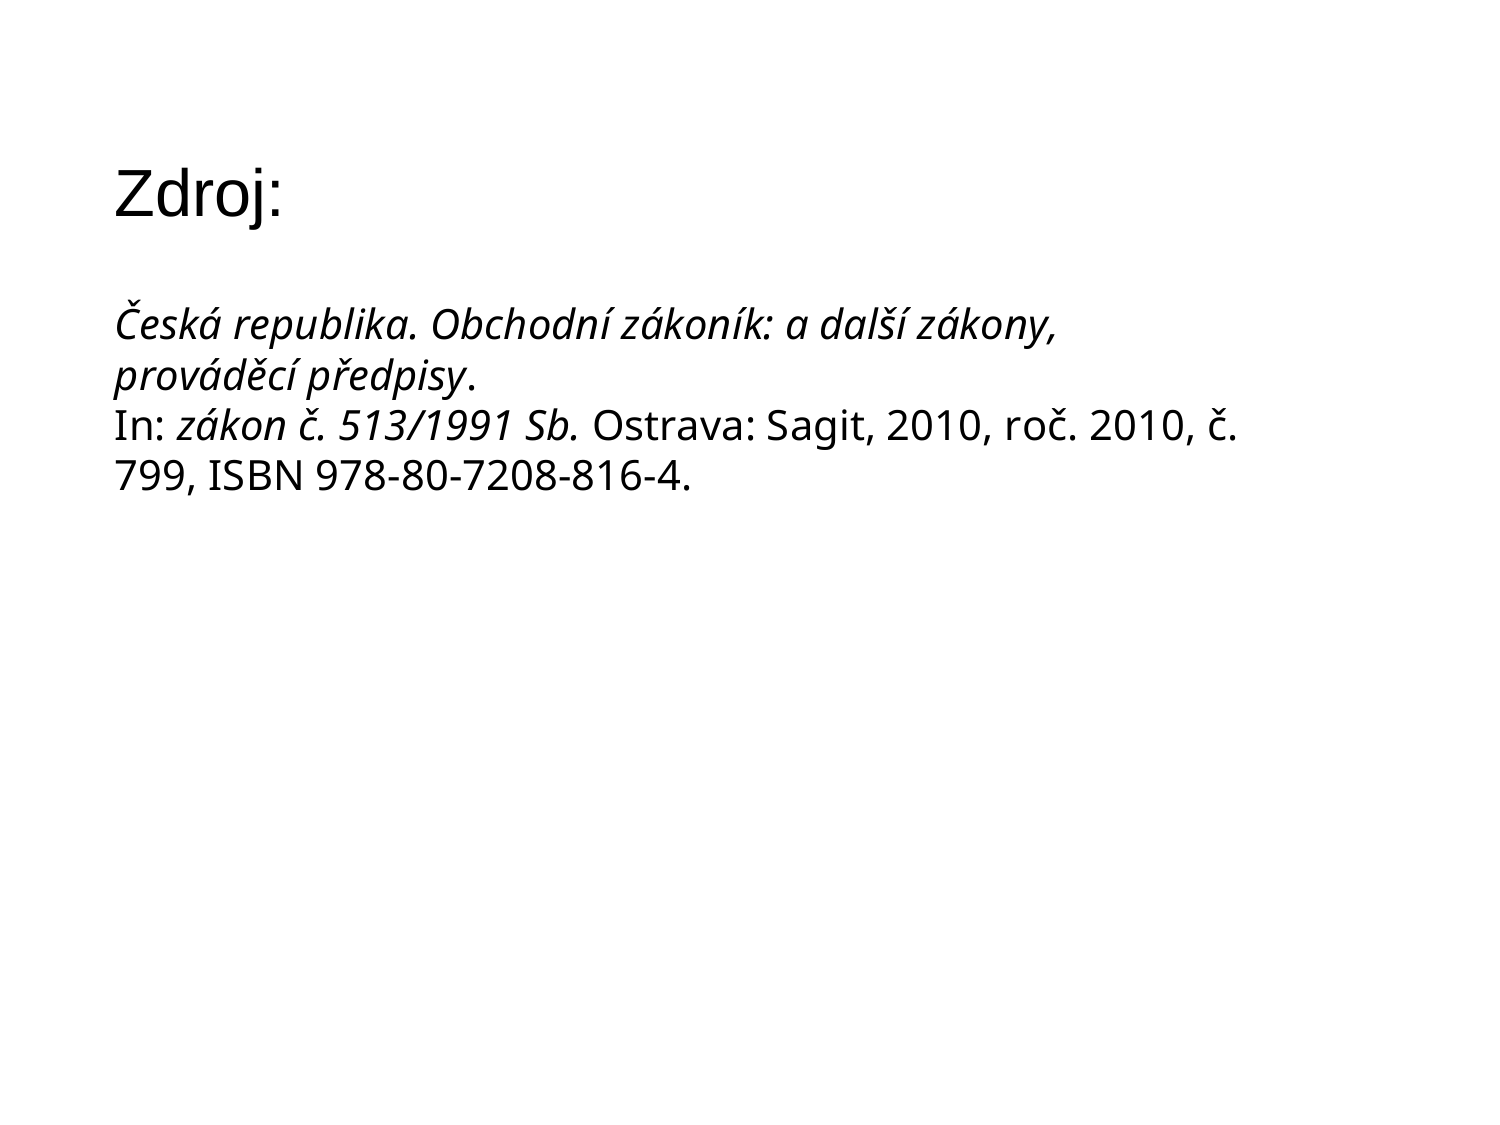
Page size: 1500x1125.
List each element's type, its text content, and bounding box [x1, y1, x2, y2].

text_box Zdroj: [100, 49, 1425, 237]
text_box Česká republika. Obchodní zákoník: a další zákony, prováděcí předpisy. In: zákon č. 513/1991 Sb. Ostrava: Sagit, 2010, roč. 2010, č. 799, ISBN 978-80-7208-816-4. [100, 290, 1267, 507]
